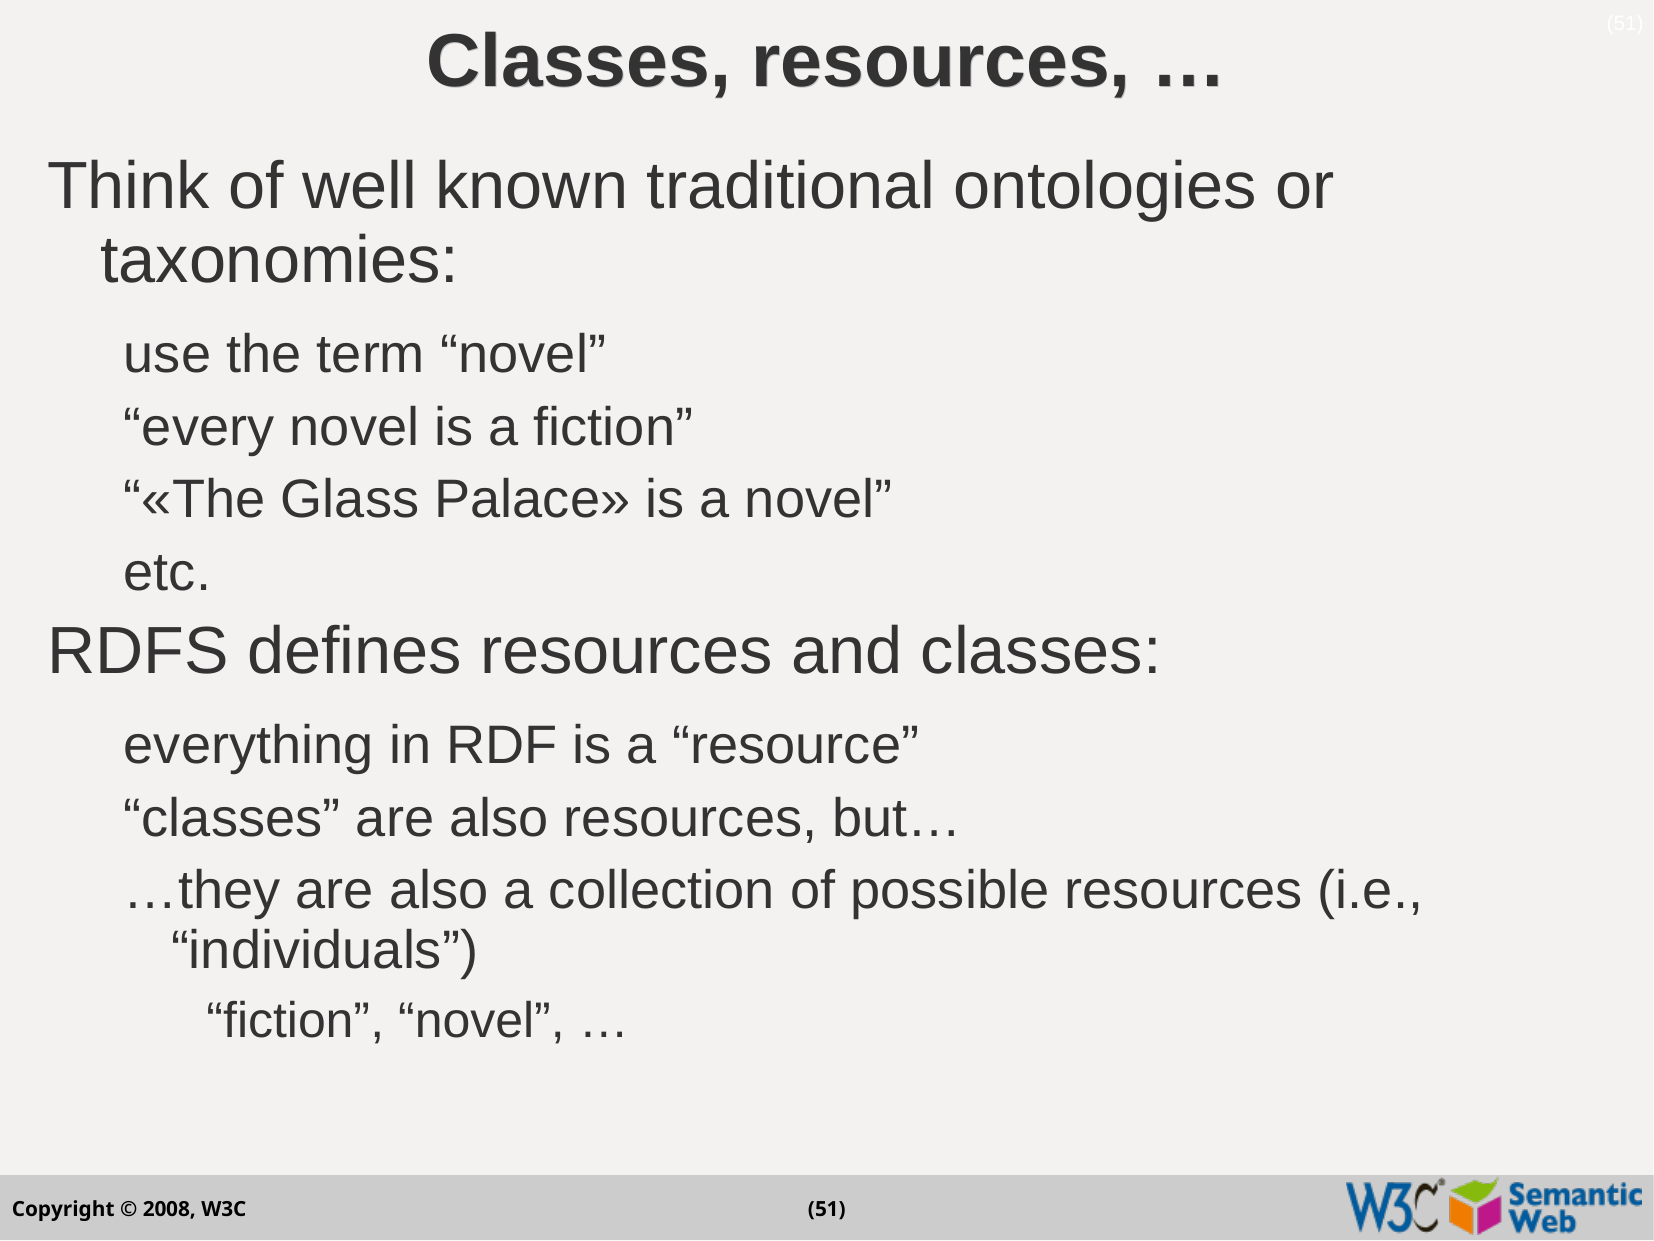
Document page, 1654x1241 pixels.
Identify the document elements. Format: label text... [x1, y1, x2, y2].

list Think of well known traditional ontologies or taxonomies: use the term “novel” “every novel is a fiction” “«The Glass Palace» is a novel” etc. RDFS defines resources and classes: everything in RDF is a “resource” “classes” are also resources, but… …they are also a collection of possible resources (i.e., “individuals”) “fiction”, “novel”, … [29, 147, 1624, 1119]
title Classes, resources, … [0, 0, 1654, 119]
picture [1346, 1175, 1642, 1235]
